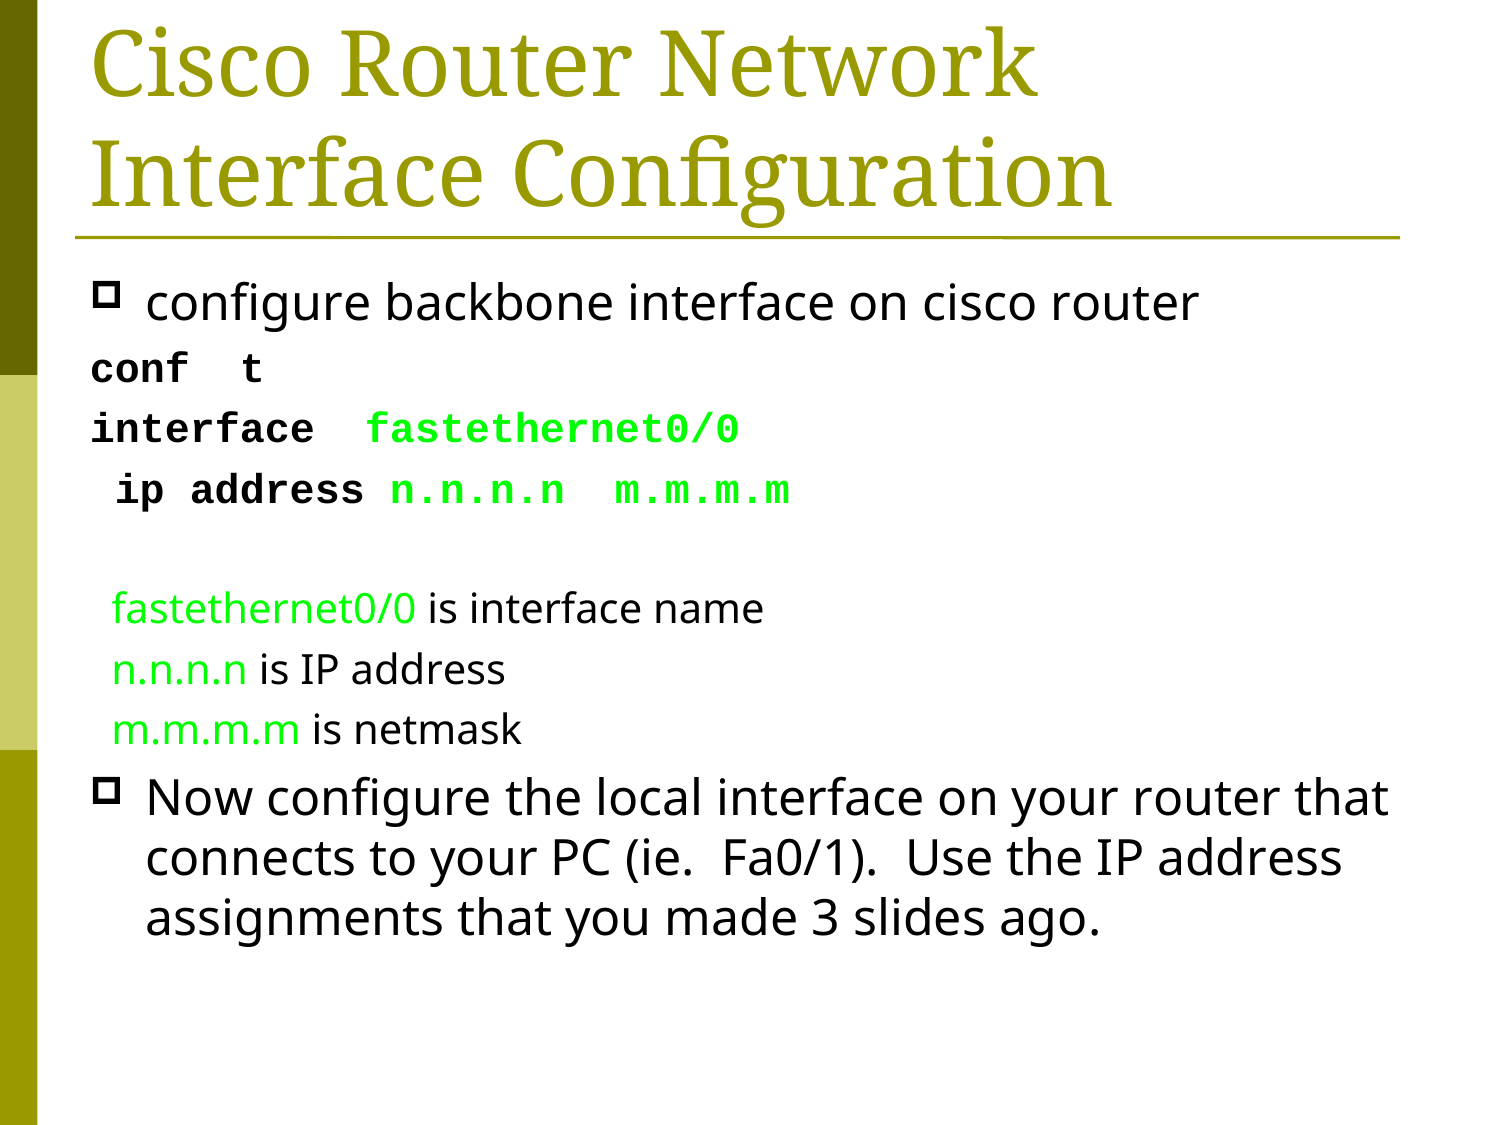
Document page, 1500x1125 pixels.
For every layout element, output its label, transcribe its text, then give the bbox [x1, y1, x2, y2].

title Cisco Router Network Interface Configuration [75, 0, 1426, 233]
list configure backbone interface on cisco router conf t interface fastethernet0/0 ip address n.n.n.n m.m.m.m fastethernet0/0 is interface name n.n.n.n is IP address m.m.m.m is netmask Now configure the local interface on your router that connects to your PC (ie. Fa0/1). Use the IP address assignments that you made 3 slides ago. [75, 262, 1426, 1006]
